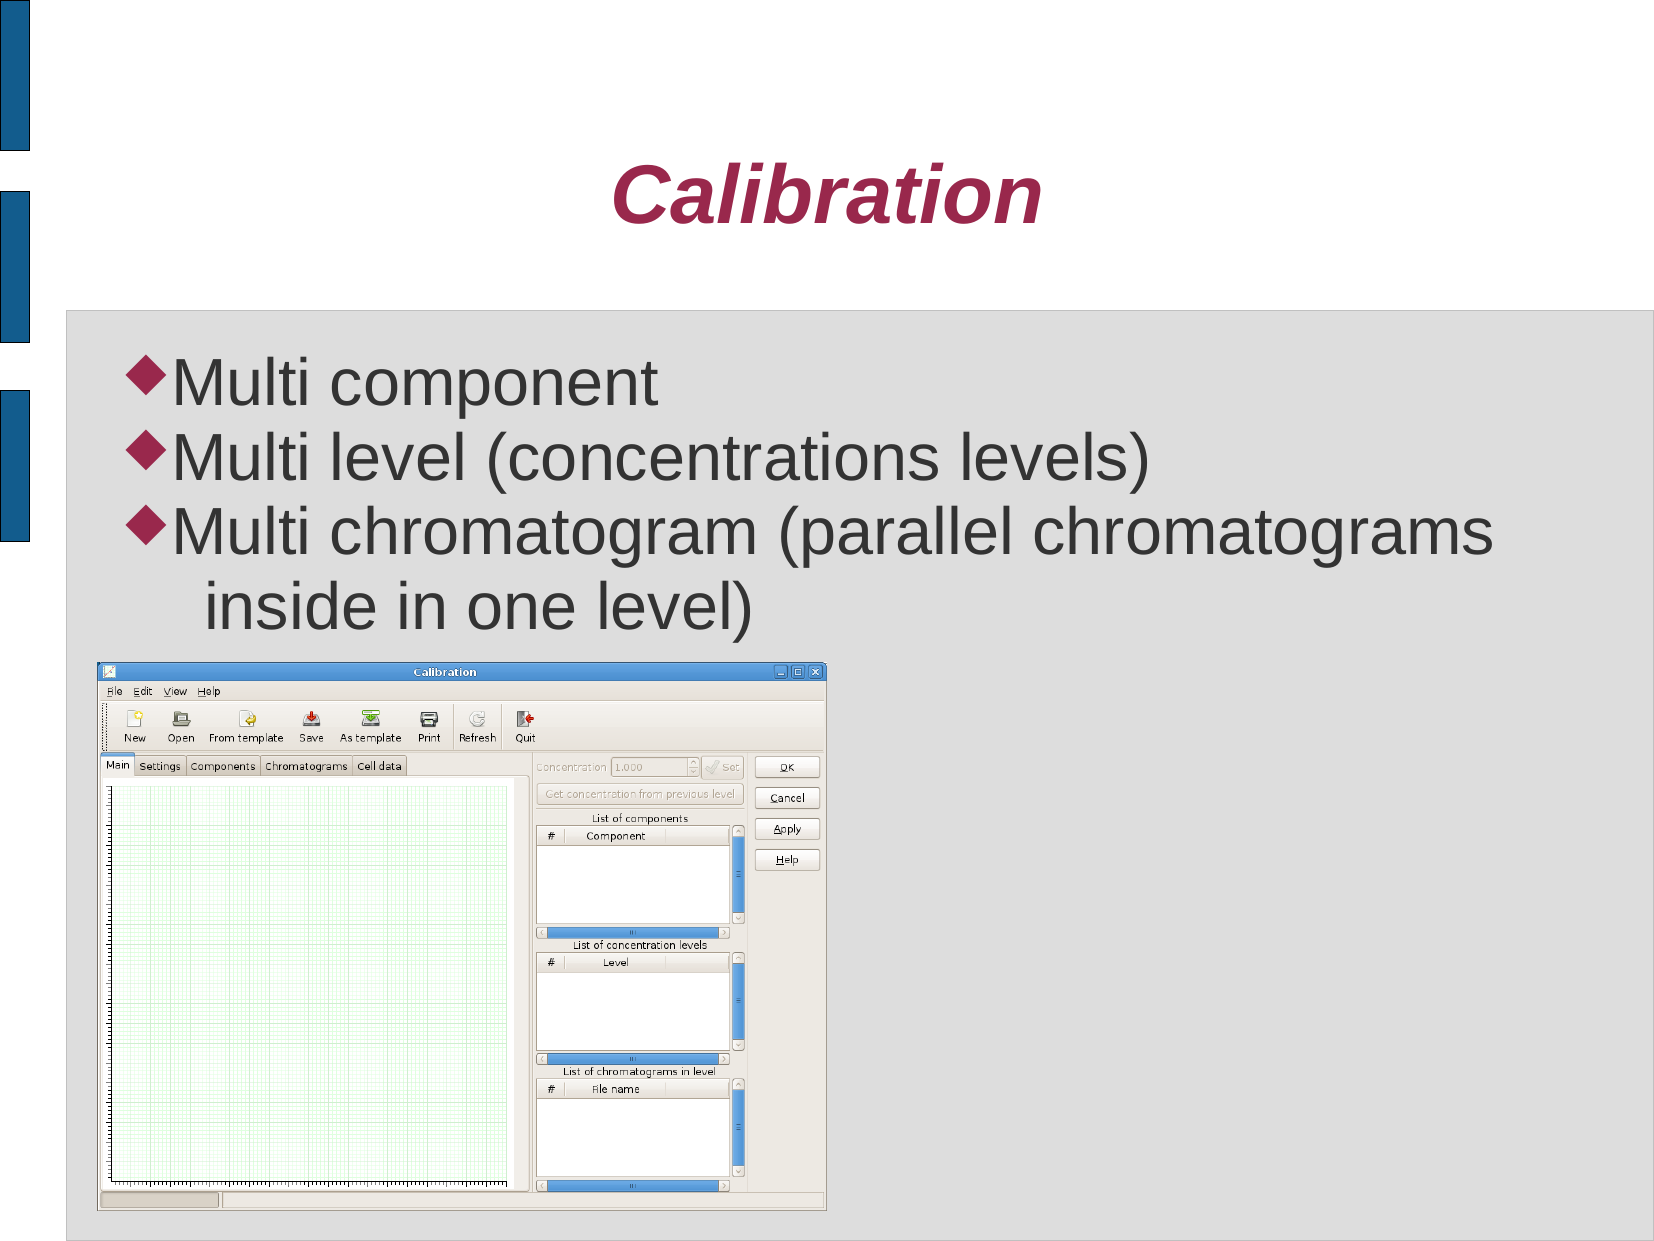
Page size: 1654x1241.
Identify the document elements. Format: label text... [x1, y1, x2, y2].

picture [97, 662, 827, 1211]
list Multi component Multi level (concentrations levels) Multi chromatogram (parallel chromatograms inside in one level) [121, 344, 1534, 1149]
title Calibration [121, 98, 1534, 291]
